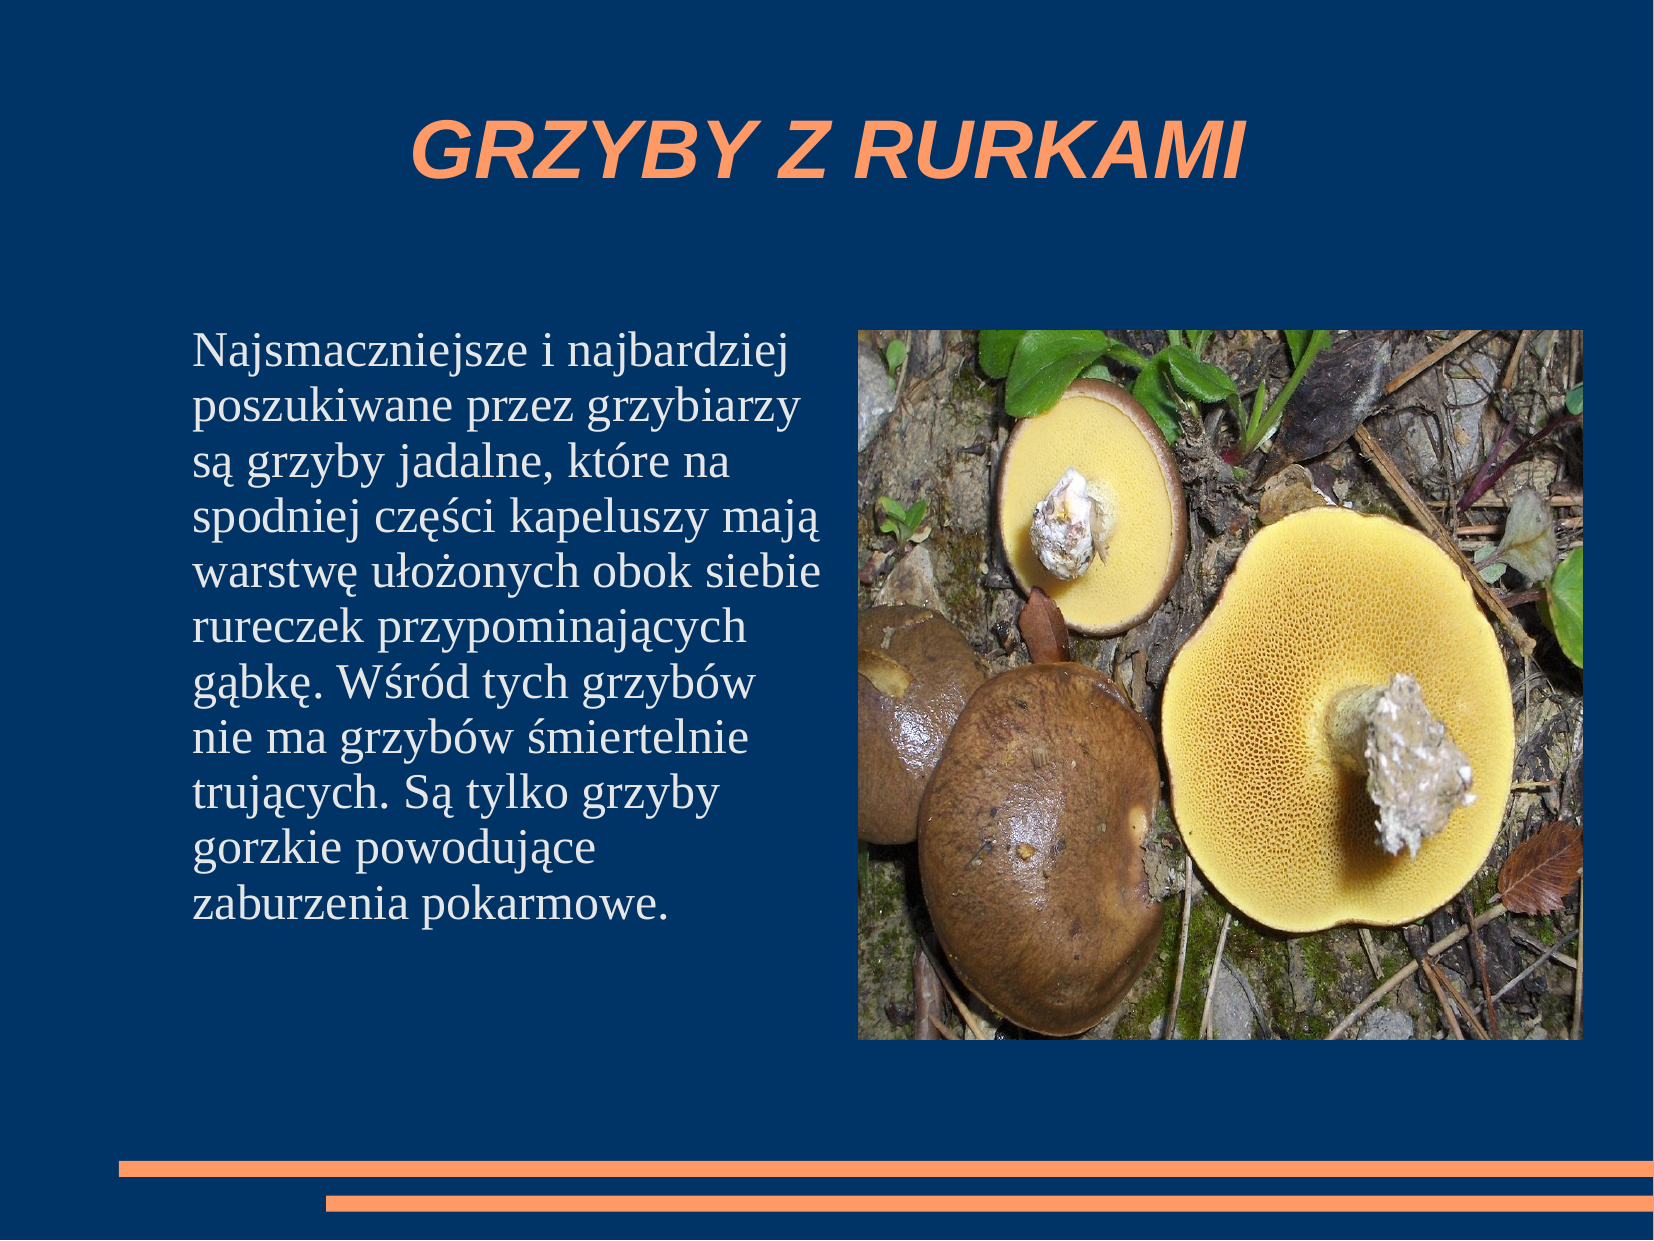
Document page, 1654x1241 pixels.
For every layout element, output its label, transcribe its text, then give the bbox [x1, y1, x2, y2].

picture [858, 330, 1583, 1040]
list Najsmaczniejsze i najbardziej poszukiwane przez grzybiarzy są grzyby jadalne, które na spodniej części kapeluszy mają warstwę ułożonych obok siebie rureczek przypominających gąbkę. Wśród tych grzybów nie ma grzybów śmiertelnie trujących. Są tylko grzyby gorzkie powodujące zaburzenia pokarmowe. [121, 322, 824, 1132]
title GRZYBY Z RURKAMI [121, 46, 1534, 254]
